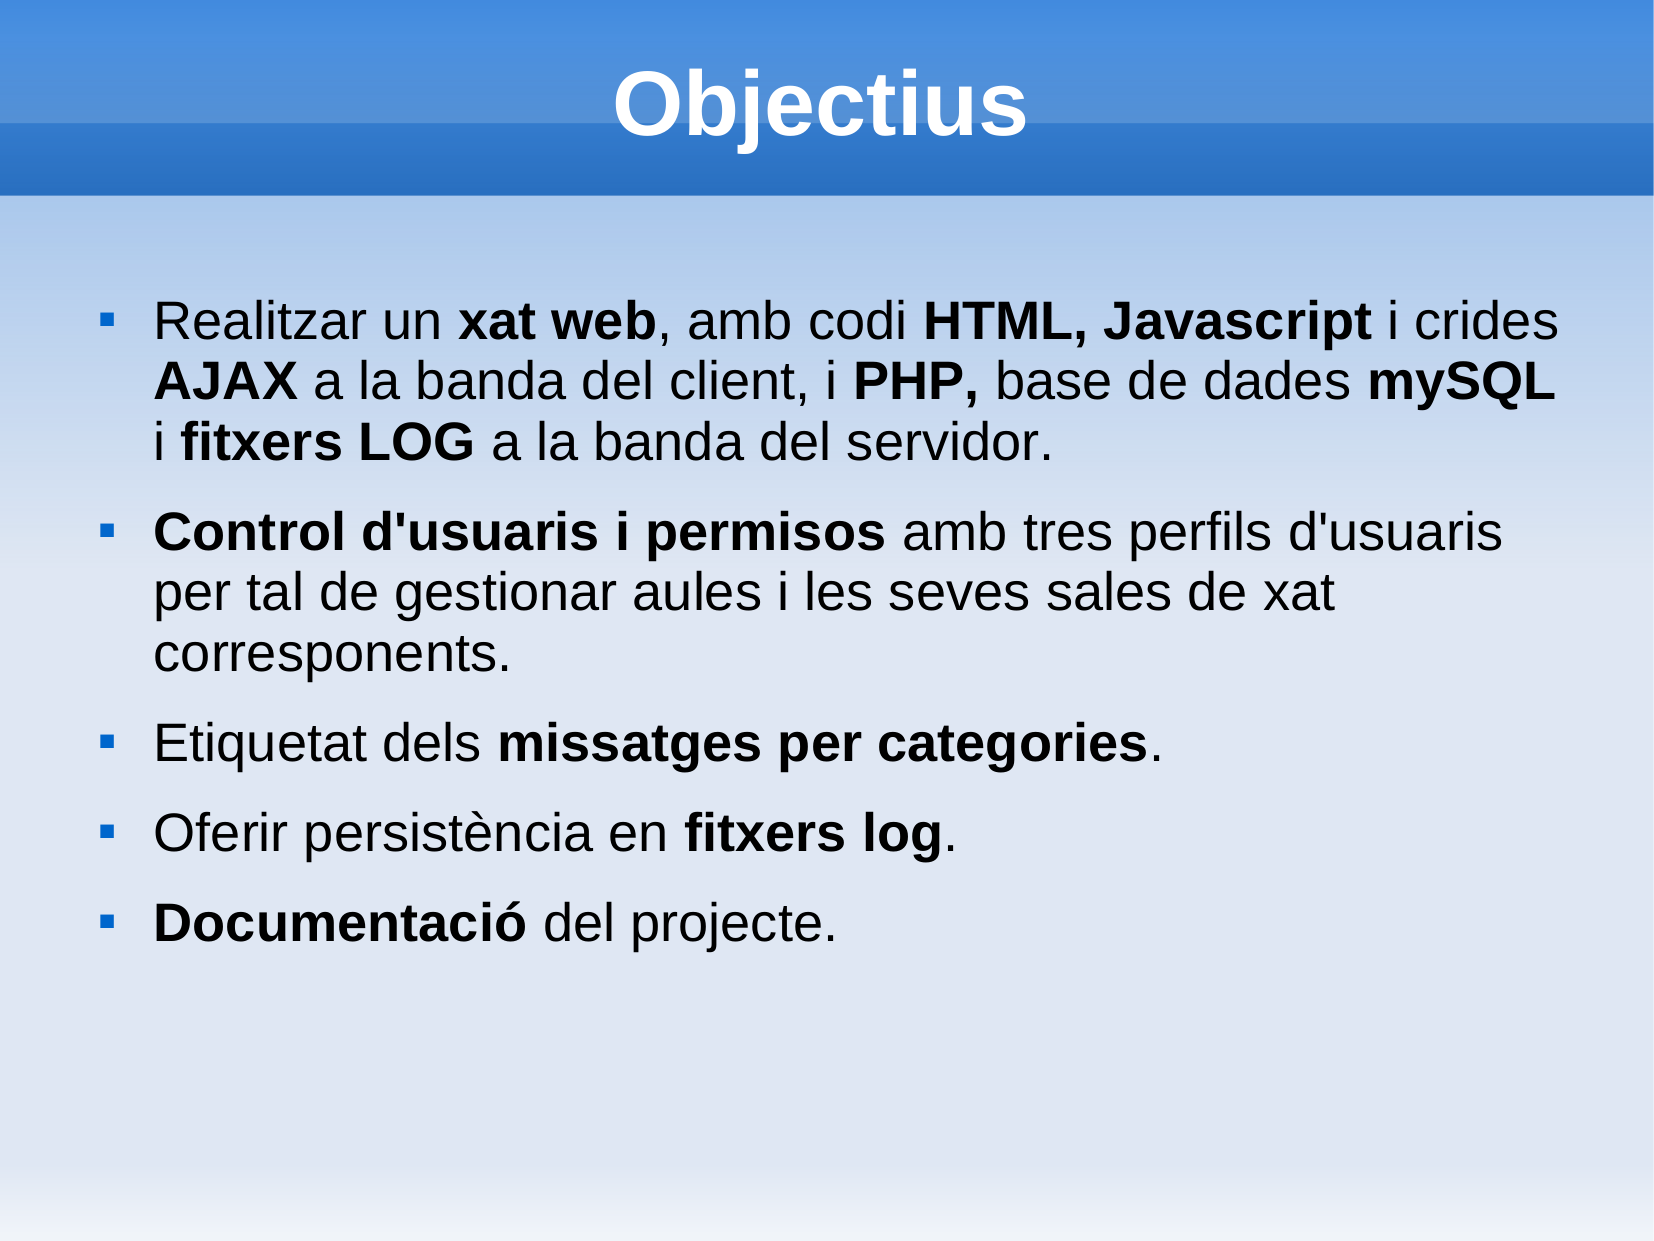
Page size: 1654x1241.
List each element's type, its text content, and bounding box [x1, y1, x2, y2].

title Objectius [76, 0, 1565, 208]
picture [0, 0, 1654, 1241]
list Realitzar un xat web, amb codi HTML, Javascript i crides AJAX a la banda del client, i PHP, base de dades mySQL i fitxers LOG a la banda del servidor. Control d'usuaris i permisos amb tres perfils d'usuaris per tal de gestionar aules i les seves sales de xat corresponents. Etiquetat dels missatges per categories. Oferir persistència en fitxers log. Documentació del projecte. [82, 290, 1571, 1109]
